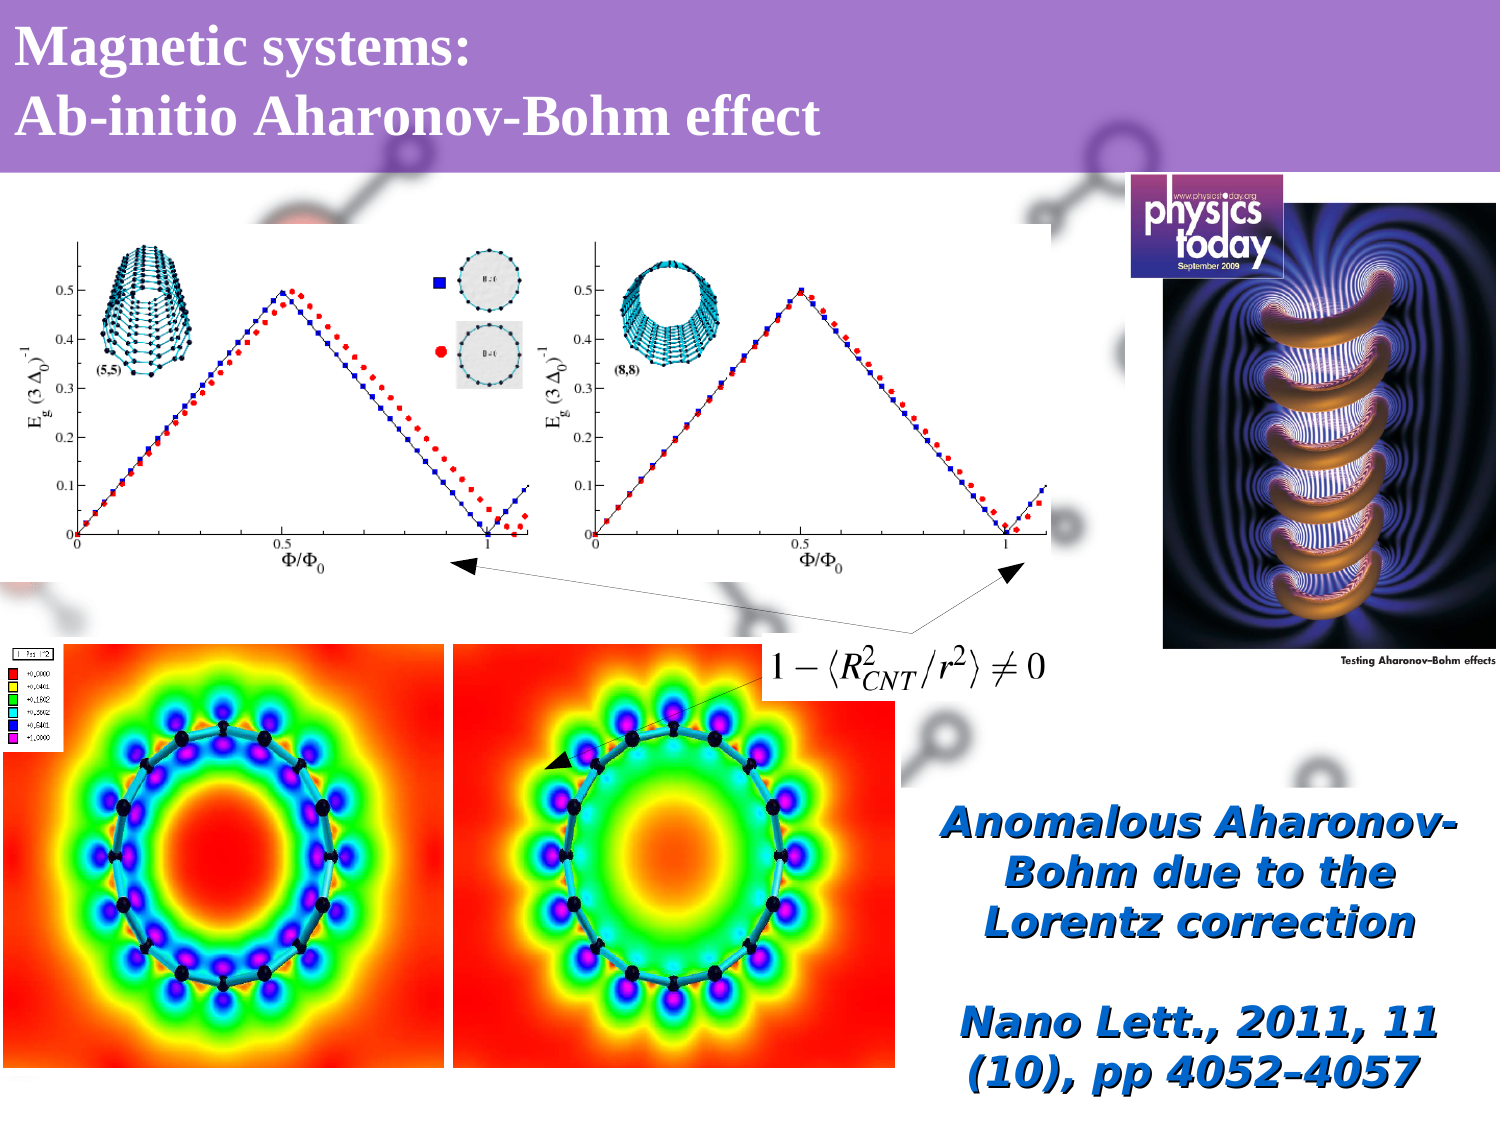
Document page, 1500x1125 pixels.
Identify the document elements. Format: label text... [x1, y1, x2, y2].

picture [0, 172, 1500, 1125]
text_box Anomalous Aharonov-Bohm due to the Lorentz correction Nano Lett., 2011, 11 (10), pp 4052–4057 [900, 787, 1500, 1103]
text_box [0, 0, 1500, 173]
text_box Magnetic systems: Ab-initio Aharonov-Bohm effect [0, 0, 1126, 155]
